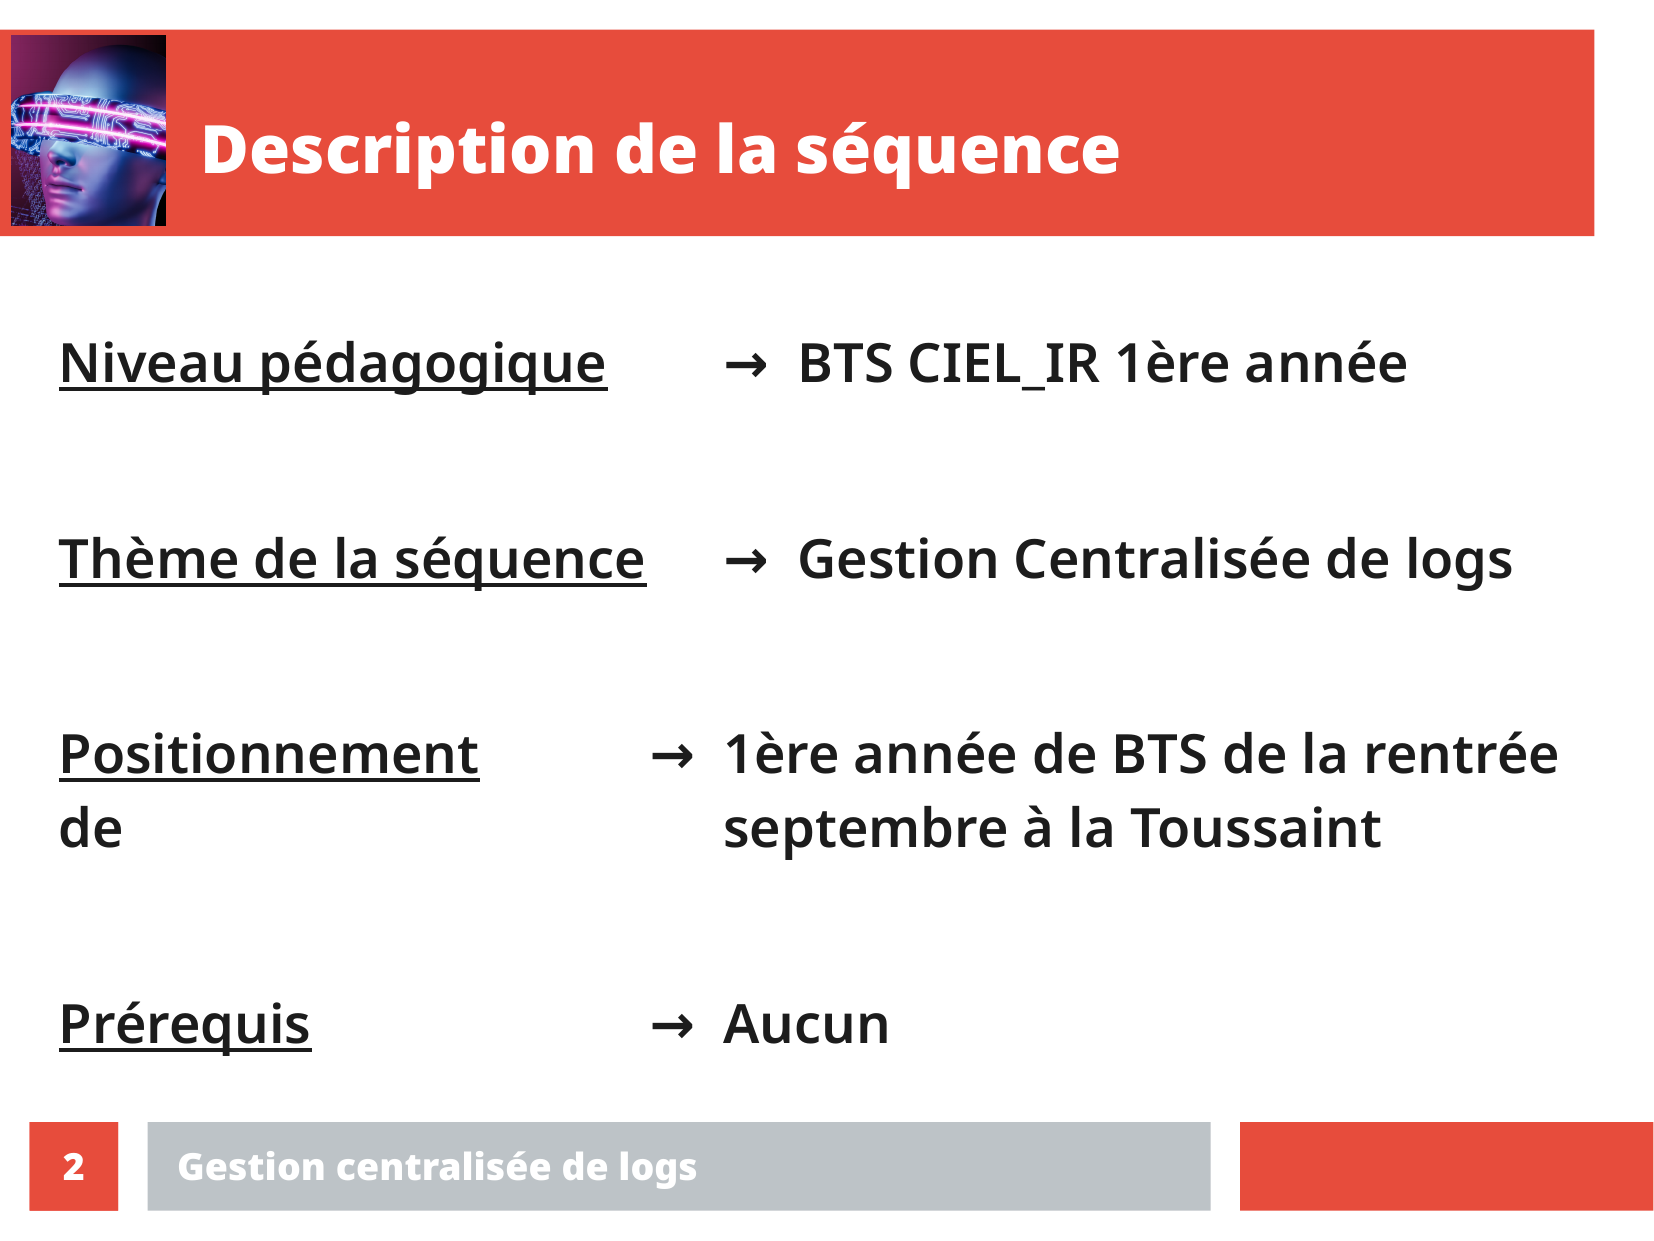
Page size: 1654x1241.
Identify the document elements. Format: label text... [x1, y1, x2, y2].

picture [11, 35, 166, 226]
title Description de la séquence [200, 60, 1571, 194]
list Niveau pédagogique → BTS CIEL_IR 1ère année Thème de la séquence → Gestion Centralisée de logs Positionnement → 1ère année de BTS de la rentrée de septembre à la Toussaint Prérequis → Aucun [59, 324, 1565, 1093]
